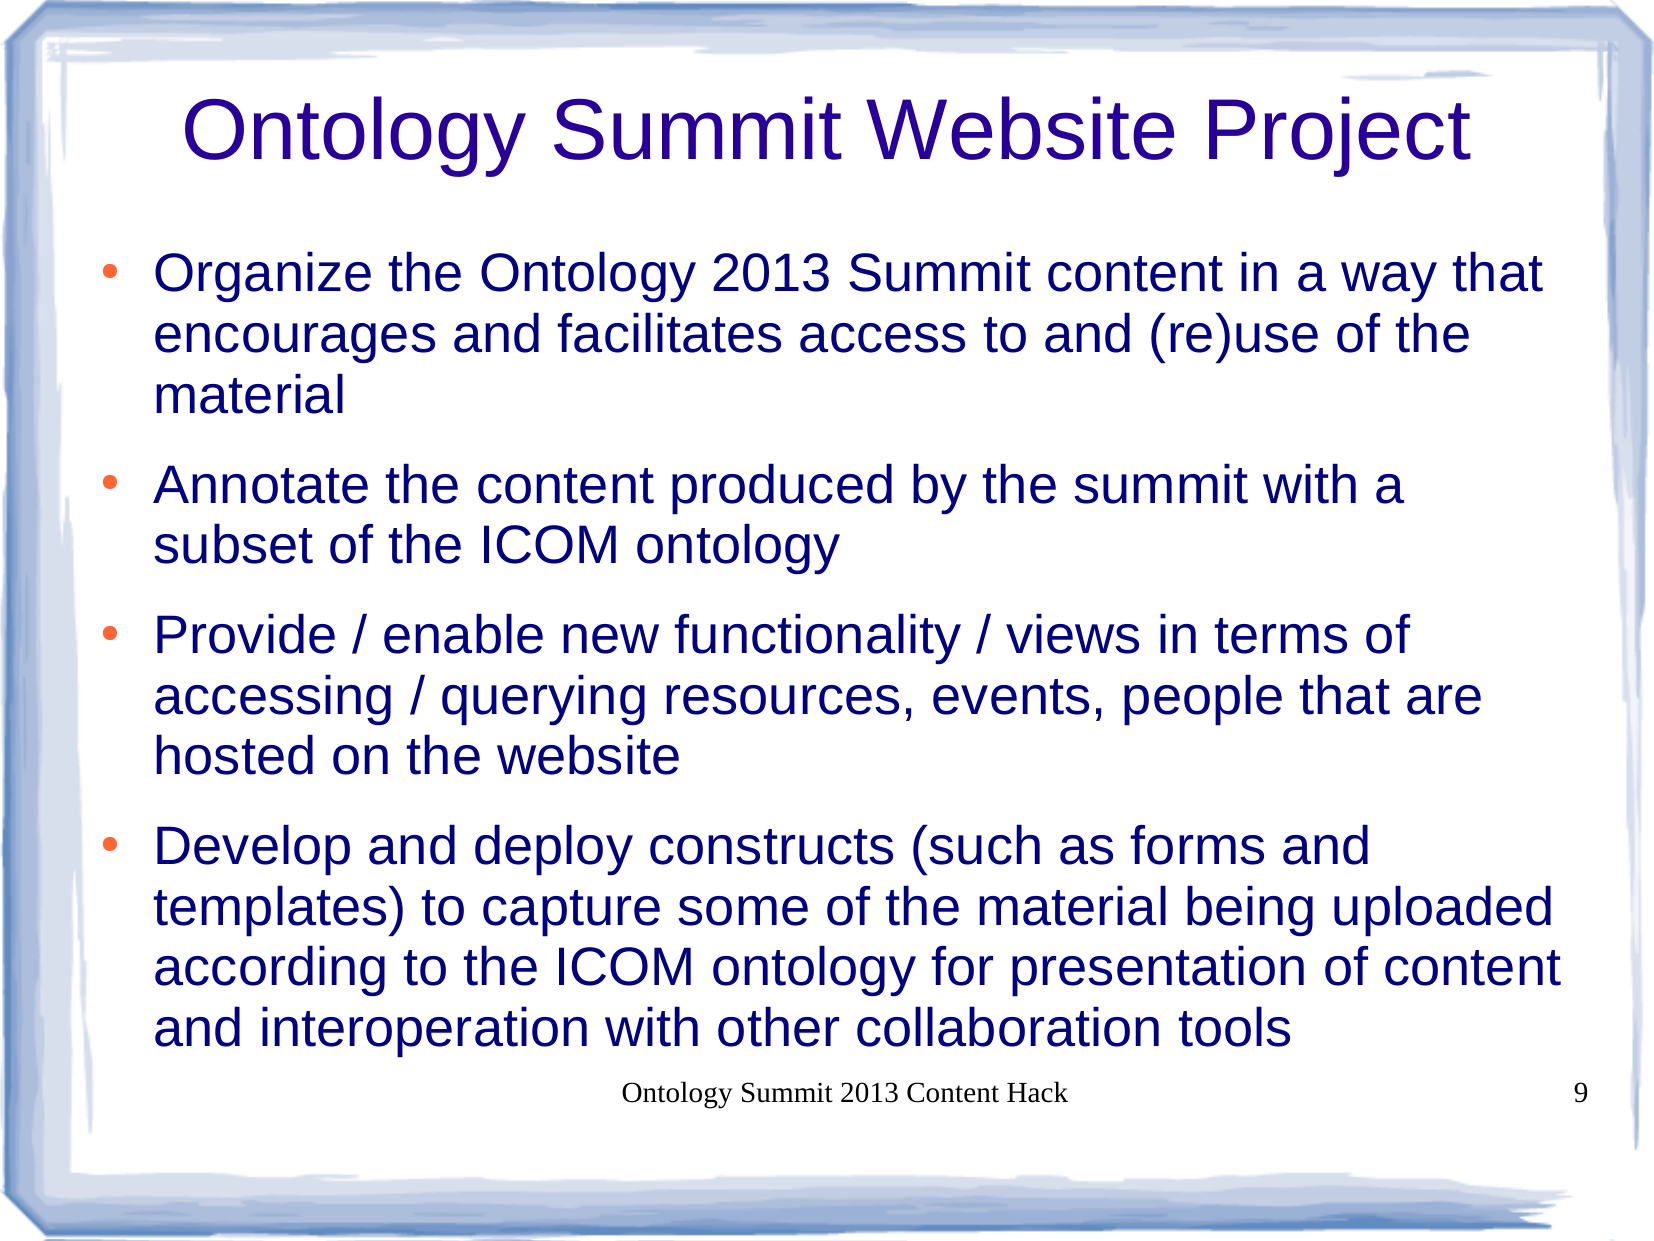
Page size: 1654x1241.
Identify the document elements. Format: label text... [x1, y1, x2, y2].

title Ontology Summit Website Project [82, 25, 1571, 233]
picture [0, 0, 1654, 1241]
list Organize the Ontology 2013 Summit content in a way that encourages and facilitates access to and (re)use of the material Annotate the content produced by the summit with a subset of the ICOM ontology Provide / enable new functionality / views in terms of accessing / querying resources, events, people that are hosted on the website Develop and deploy constructs (such as forms and templates) to capture some of the material being uploaded according to the ICOM ontology for presentation of content and interoperation with other collaboration tools [82, 242, 1571, 1058]
